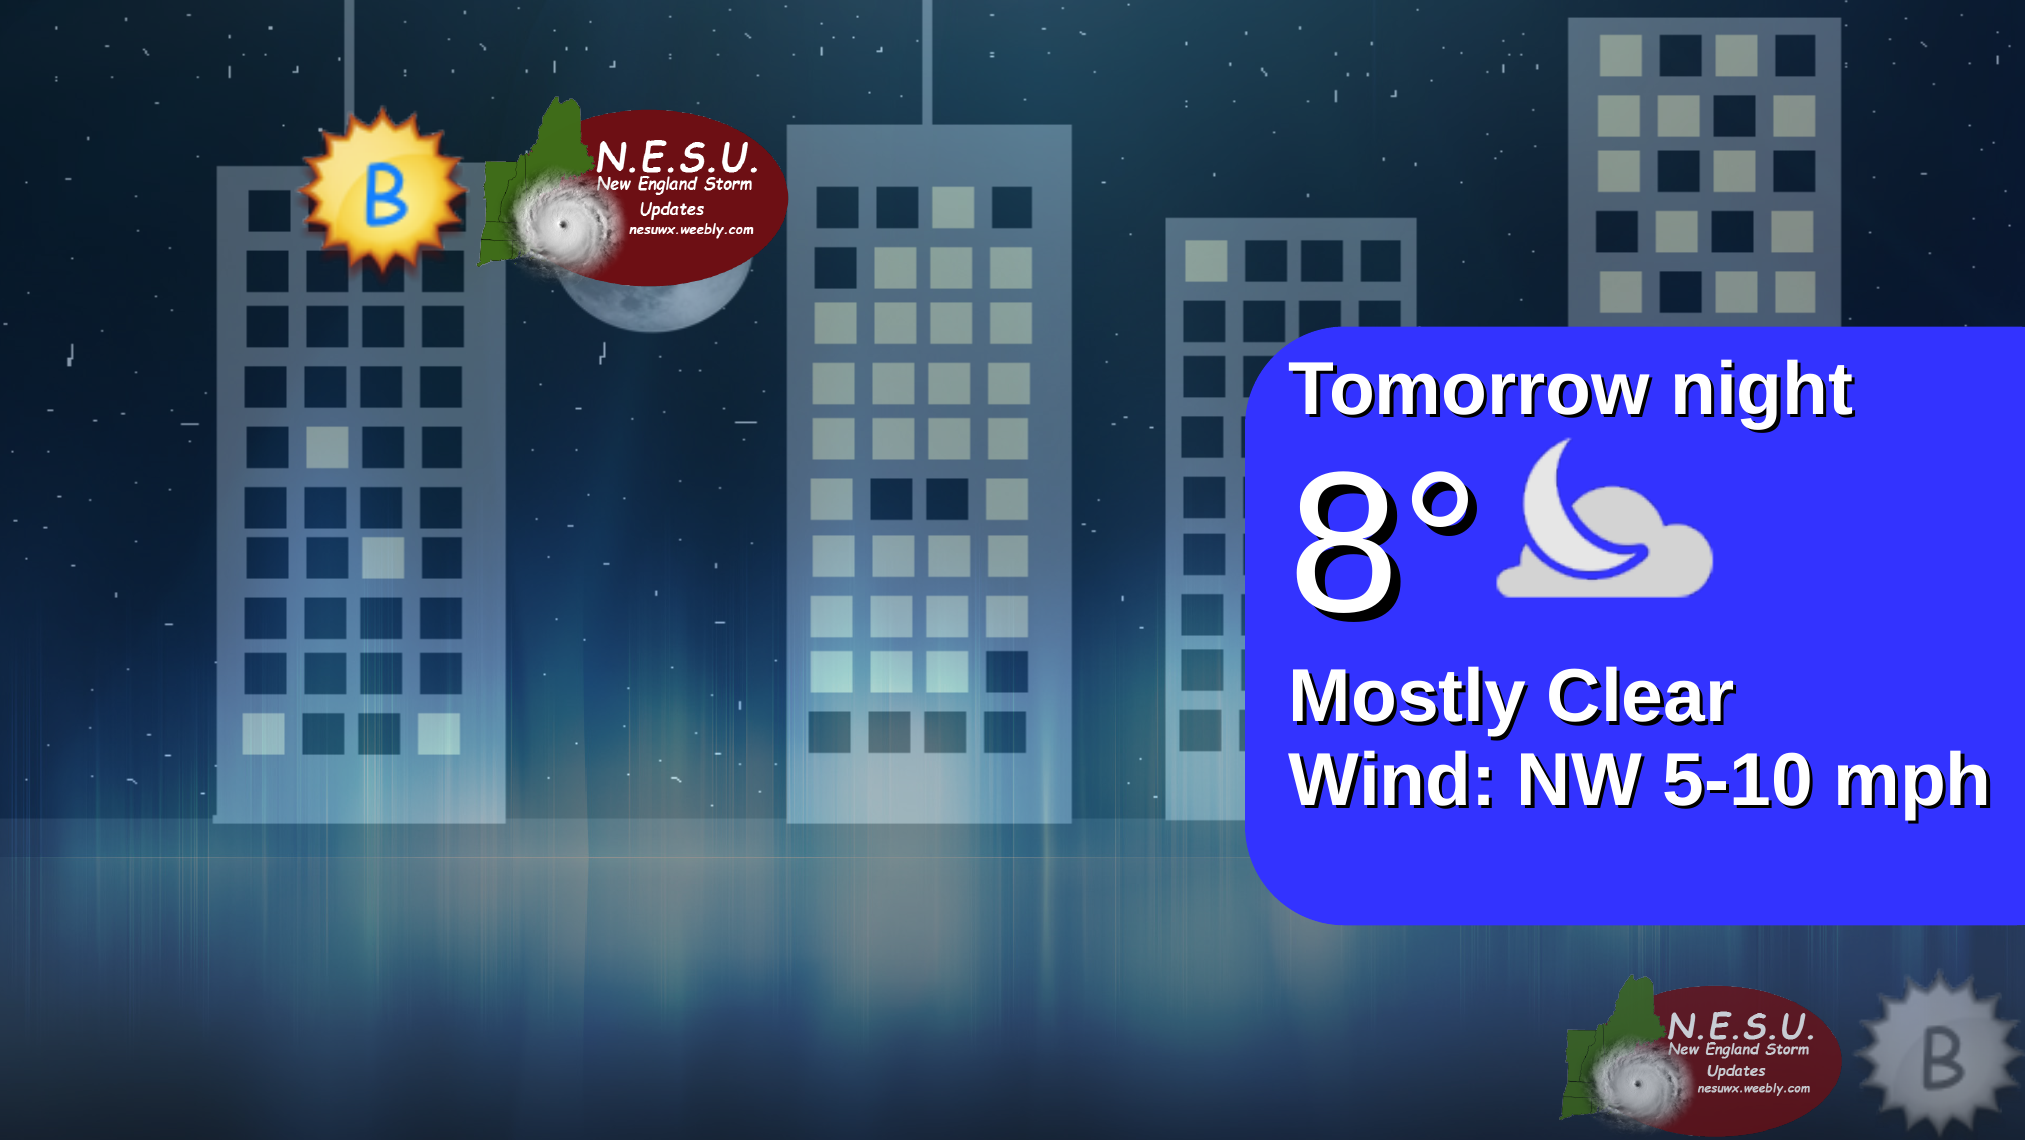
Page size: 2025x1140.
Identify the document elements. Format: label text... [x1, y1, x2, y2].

picture [0, 0, 2025, 1140]
picture [1455, 367, 1756, 676]
text_box Tomorrow night 8° Mostly Clear Wind: NW 5-10 mph [1245, 326, 2025, 926]
